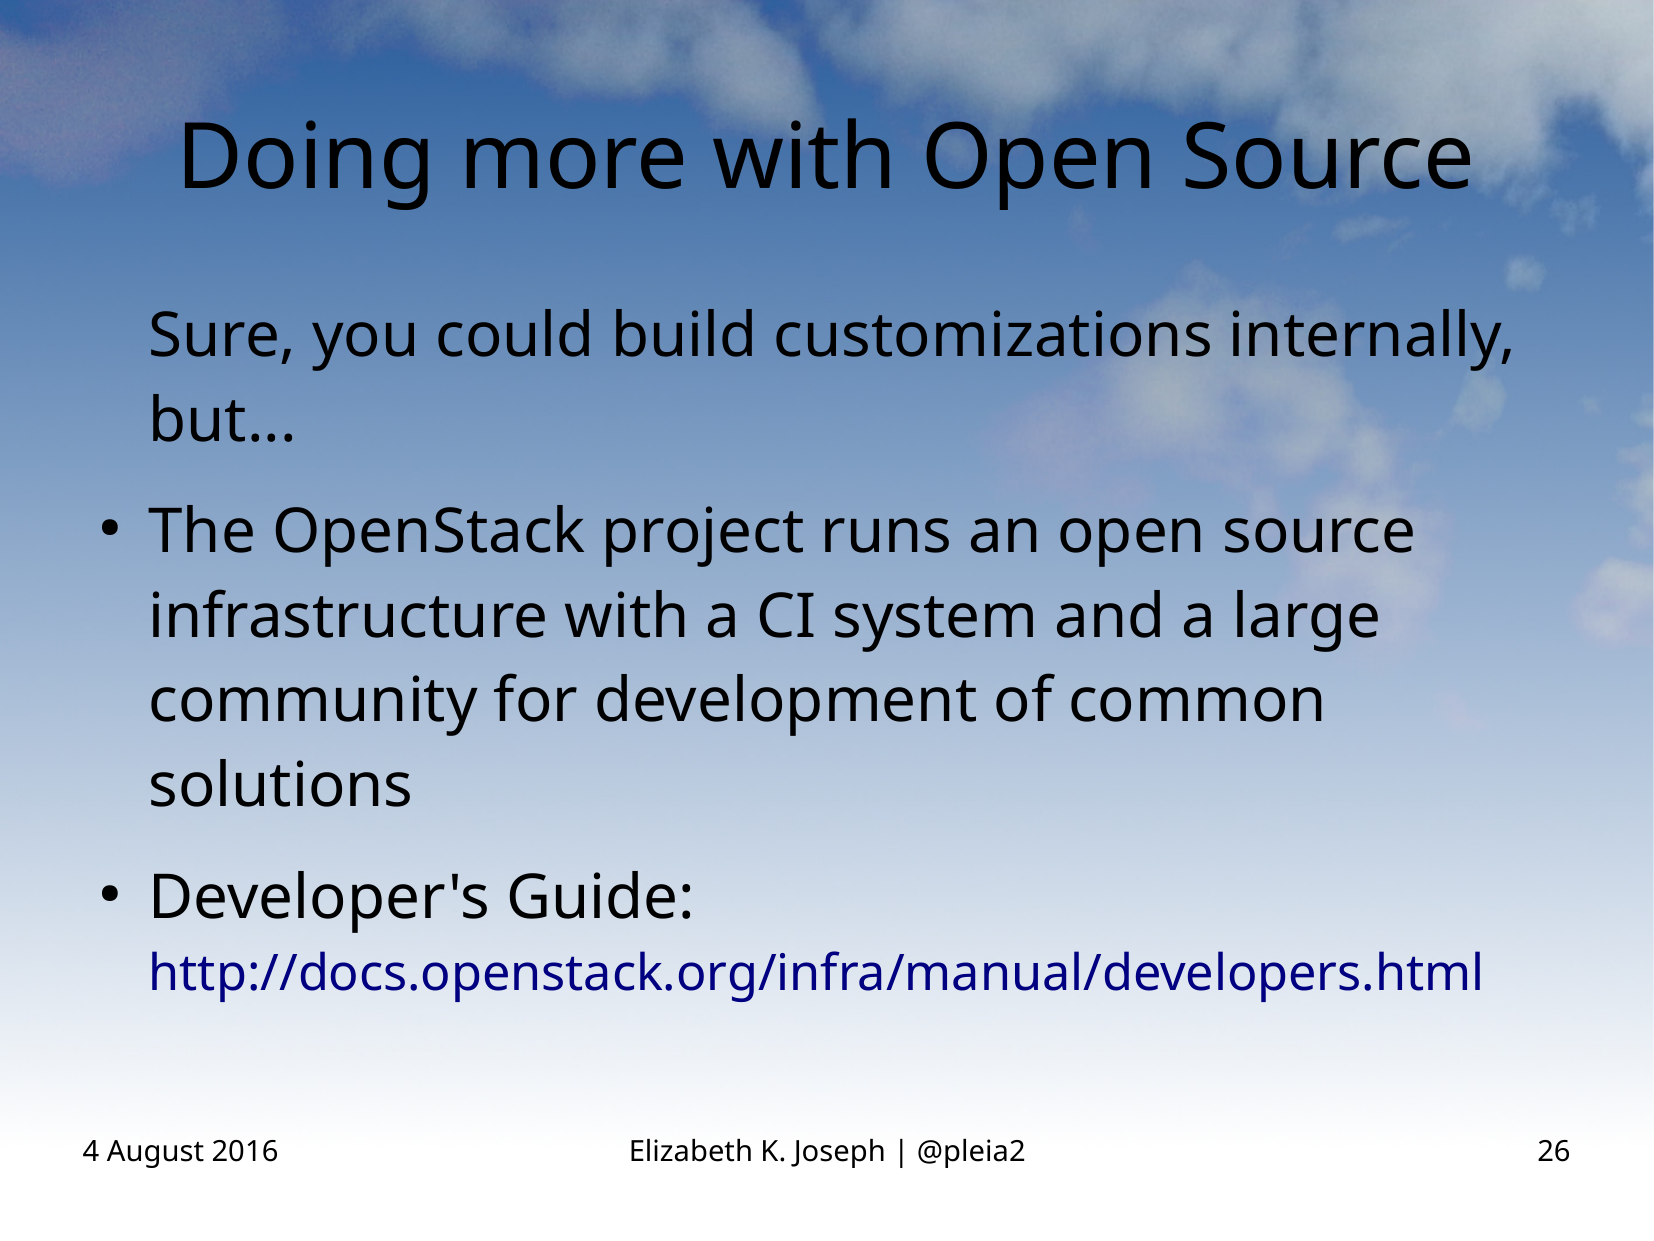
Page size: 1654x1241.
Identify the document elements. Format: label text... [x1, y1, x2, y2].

list Sure, you could build customizations internally, but... The OpenStack project runs an open source infrastructure with a CI system and a large community for development of common solutions Developer's Guide: http://docs.openstack.org/infra/manual/developers.html [82, 290, 1571, 1010]
picture [0, 0, 1654, 1241]
title Doing more with Open Source [82, 49, 1571, 257]
